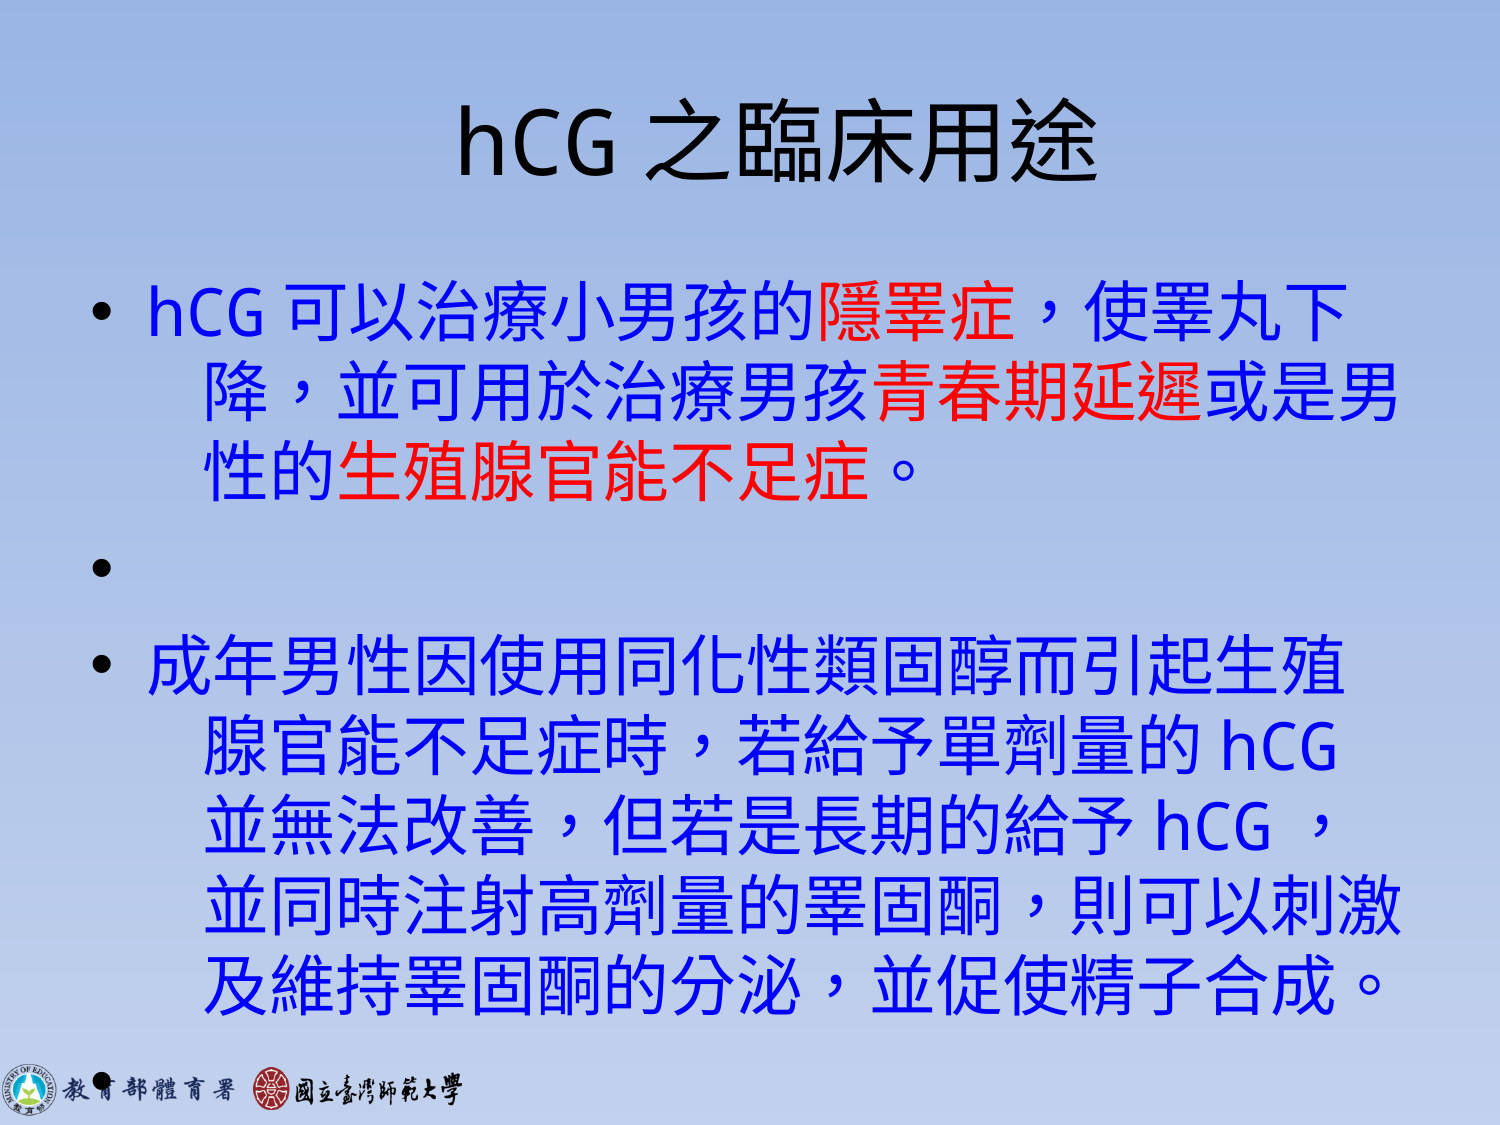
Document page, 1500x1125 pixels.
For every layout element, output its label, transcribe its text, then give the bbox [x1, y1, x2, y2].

title hCG之臨床用途 [75, 45, 1426, 233]
list hCG可以治療小男孩的隱睪症，使睪丸下降，並可用於治療男孩青春期延遲或是男性的生殖腺官能不足症。 成年男性因使用同化性類固醇而引起生殖腺官能不足症時，若給予單劑量的hCG並無法改善，但若是長期的給予hCG，並同時注射高劑量的睪固酮，則可以刺激及維持睪固酮的分泌，並促使精子合成。 [75, 262, 1426, 1047]
